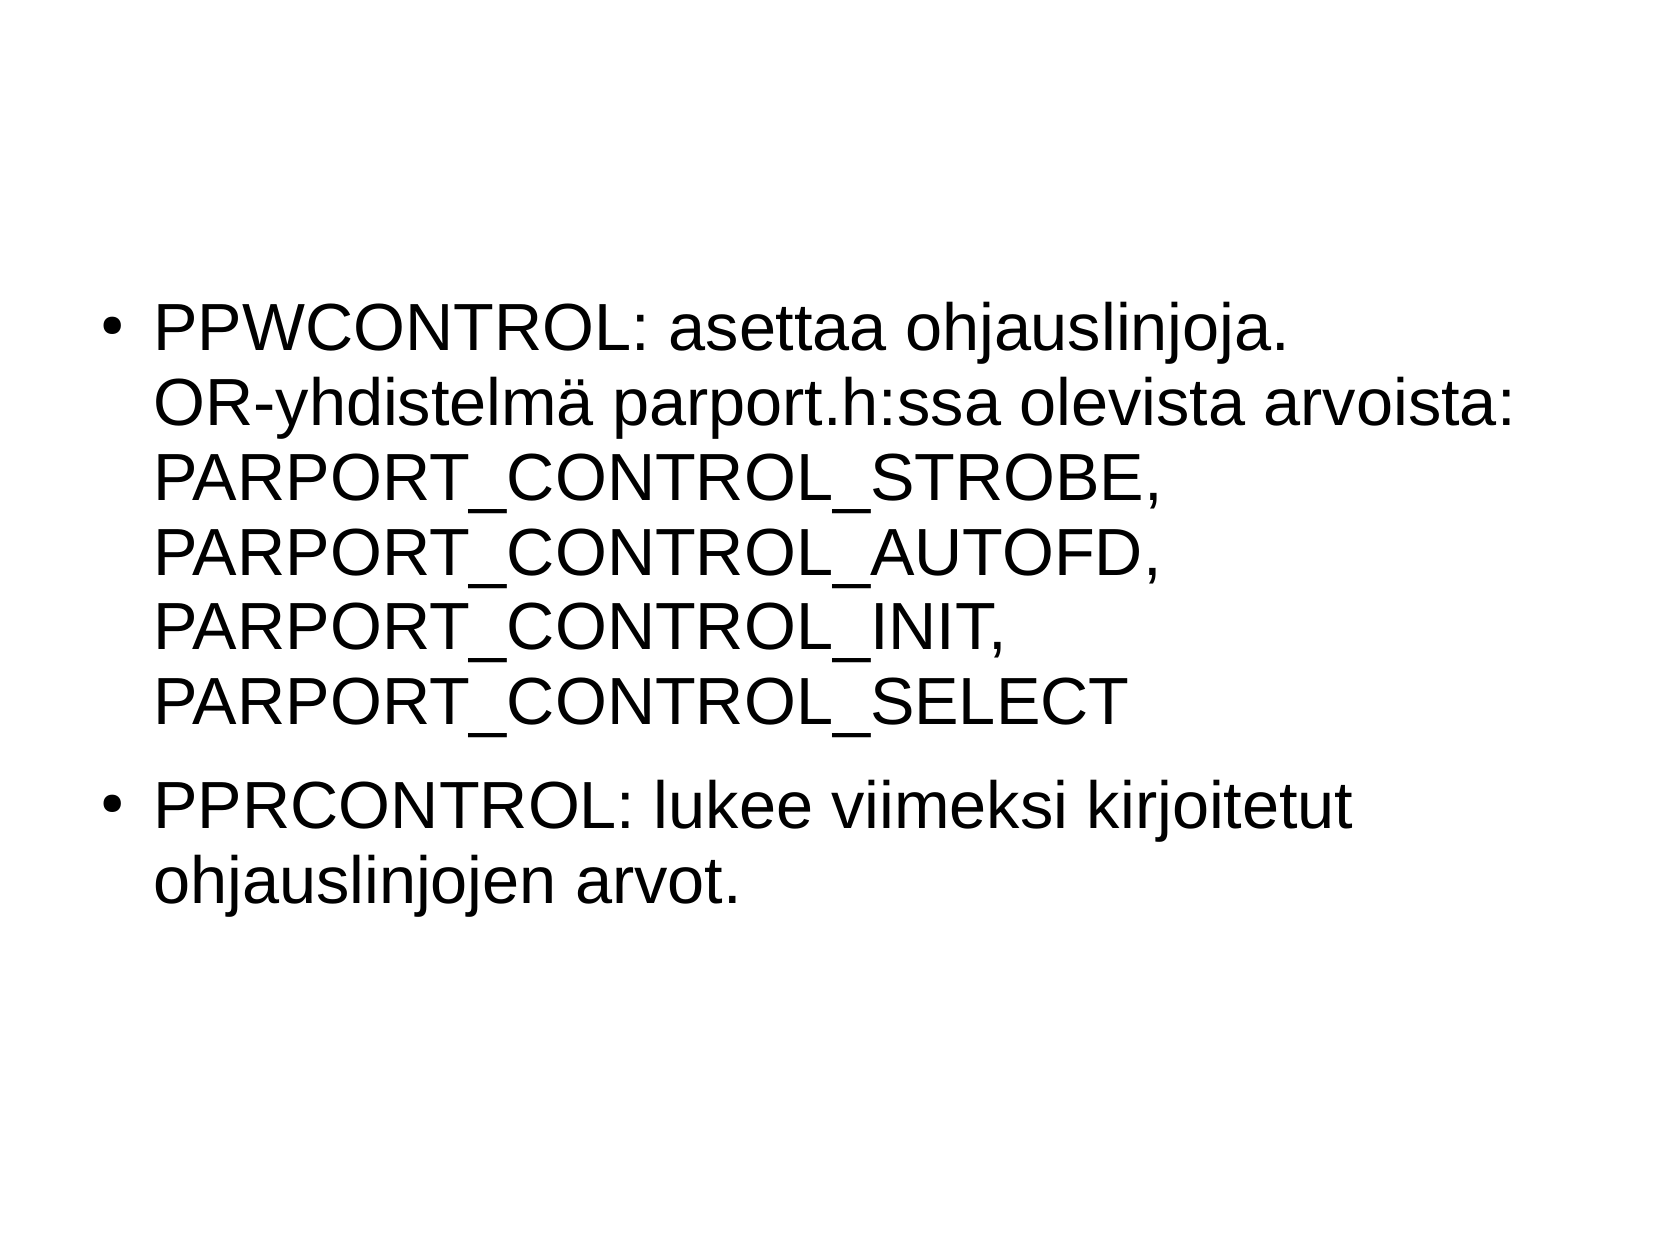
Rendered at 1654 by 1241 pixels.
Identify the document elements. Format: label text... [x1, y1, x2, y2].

list PPWCONTROL: asettaa ohjauslinjoja. OR-yhdistelmä parport.h:ssa olevista arvoista: PARPORT_CONTROL_STROBE, PARPORT_CONTROL_AUTOFD, PARPORT_CONTROL_INIT, PARPORT_CONTROL_SELECT PPRCONTROL: lukee viimeksi kirjoitetut ohjauslinjojen arvot. [82, 290, 1571, 1094]
